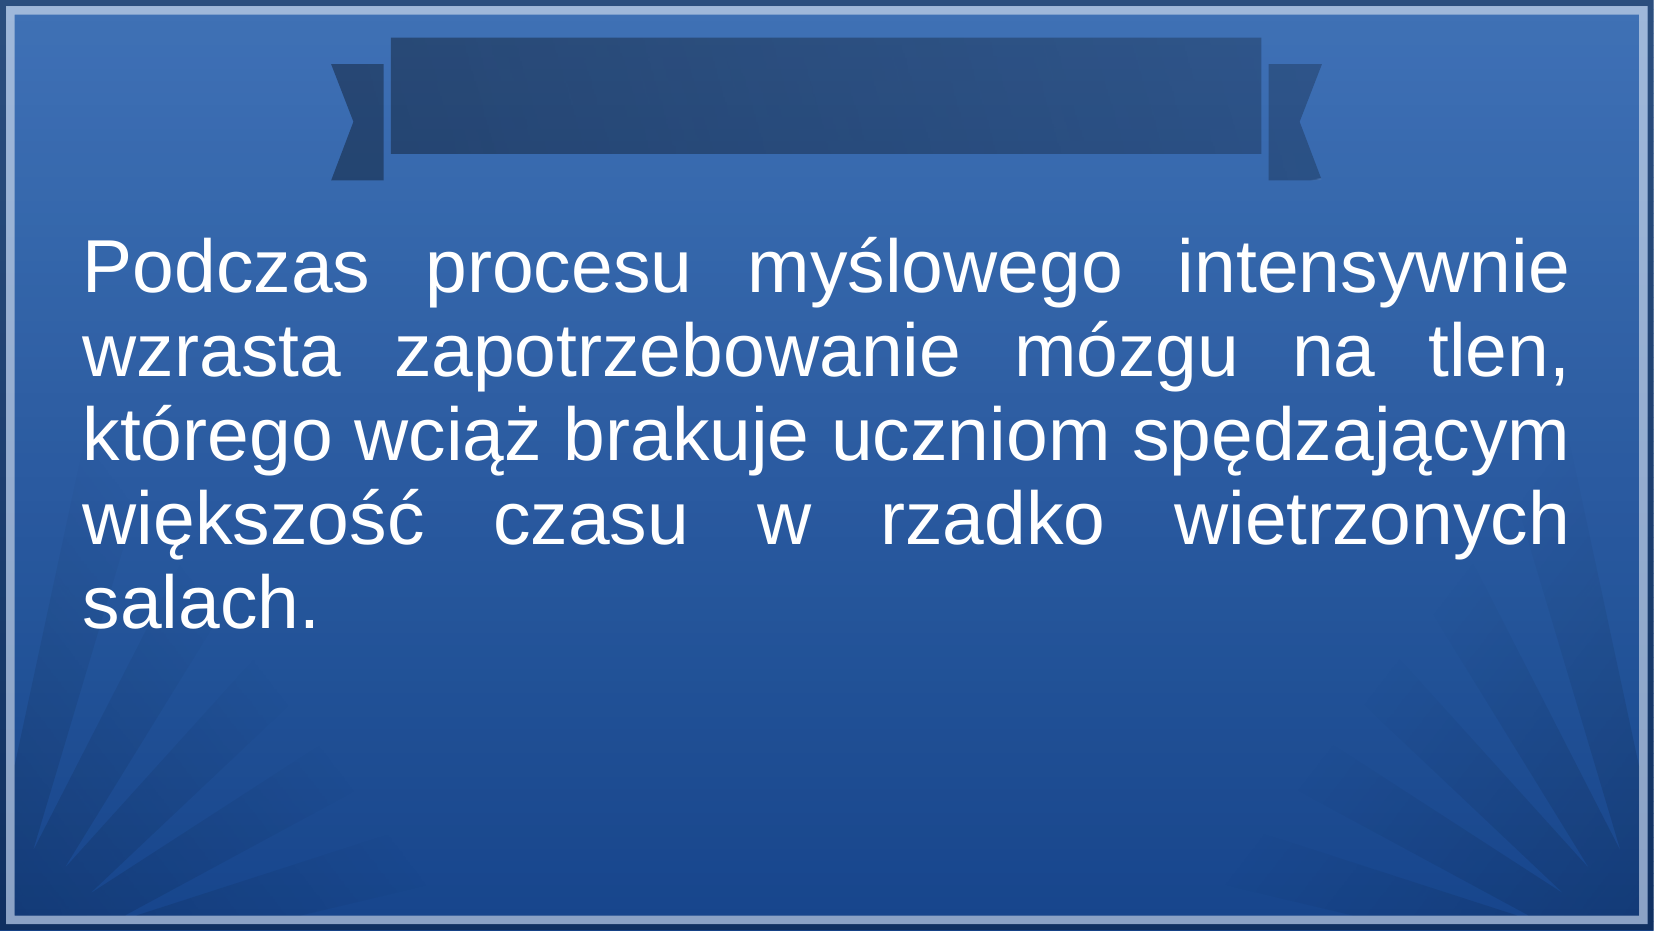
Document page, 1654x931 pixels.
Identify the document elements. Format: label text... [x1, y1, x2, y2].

list Podczas procesu myślowego intensywnie wzrasta zapotrzebowanie mózgu na tlen, którego wciąż brakuje uczniom spędzającym większość czasu w rzadko wietrzonych salach. [82, 224, 1571, 848]
